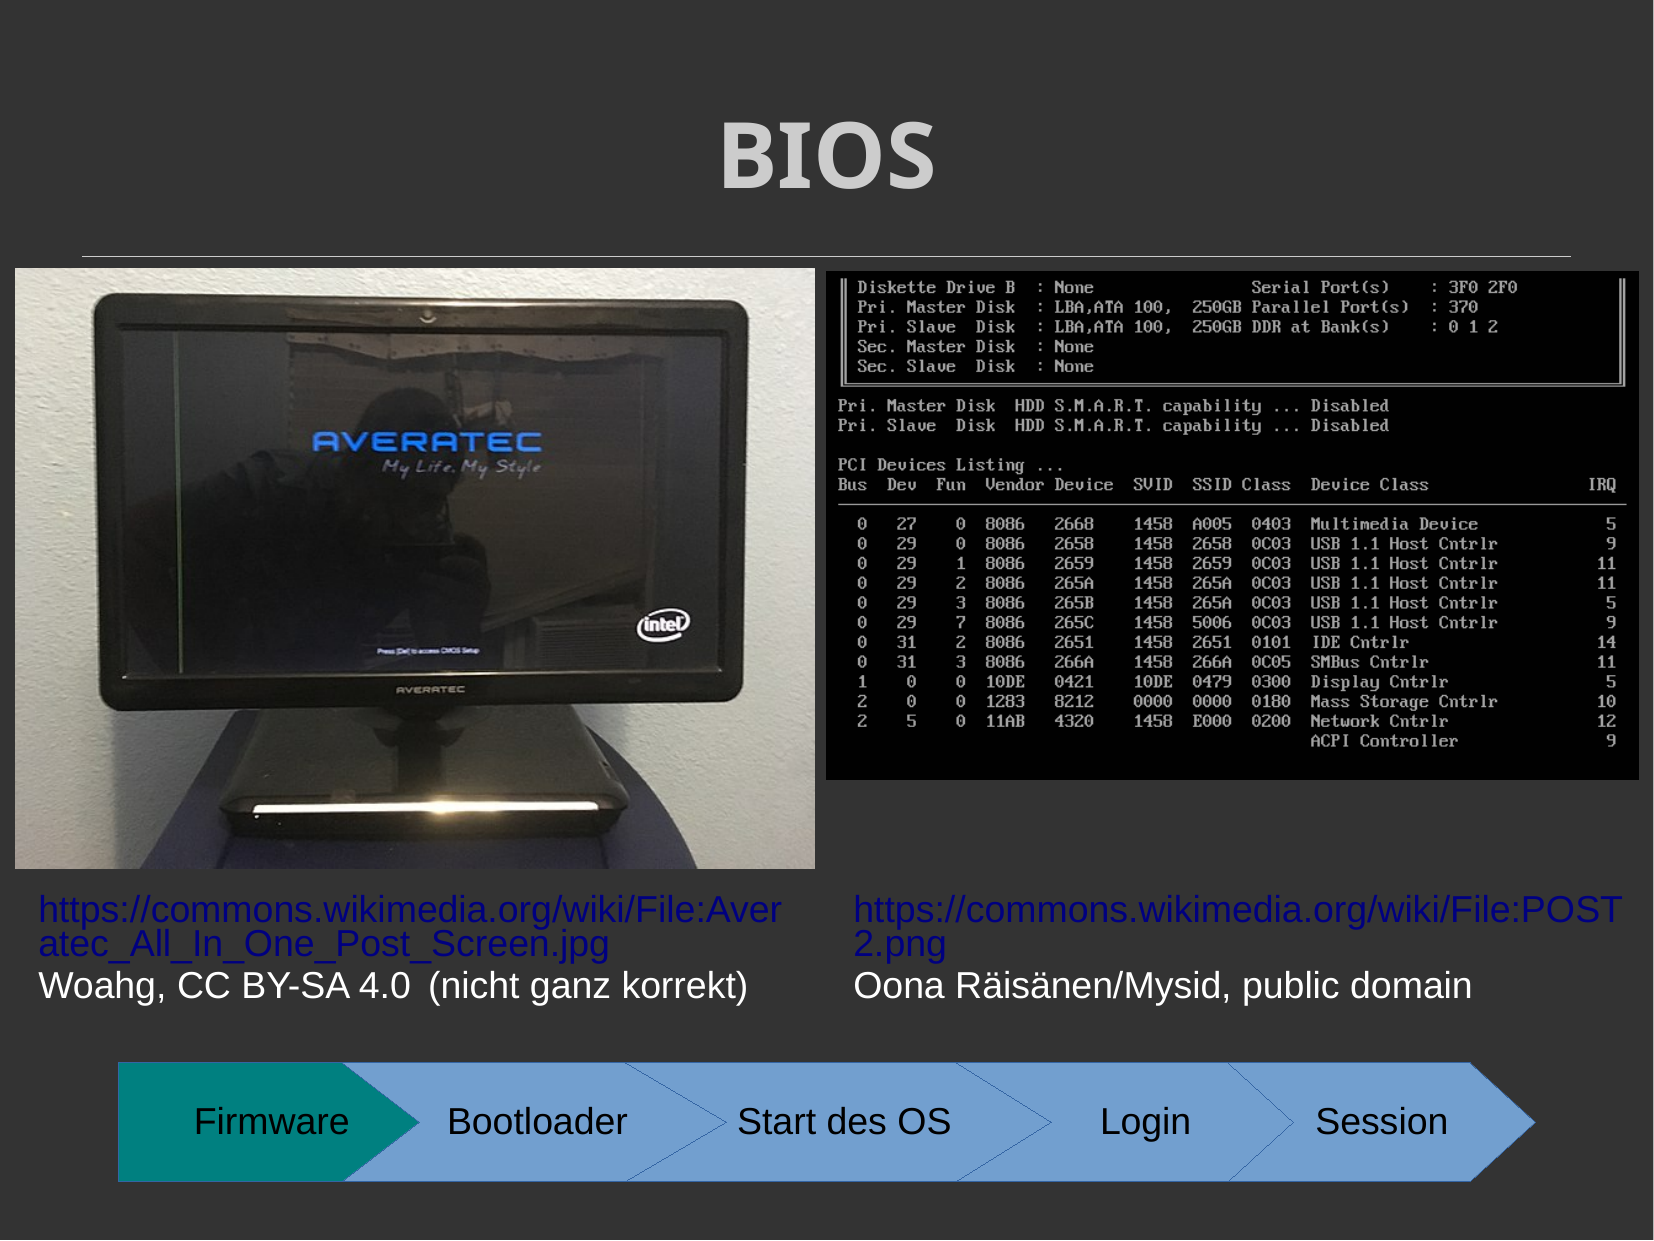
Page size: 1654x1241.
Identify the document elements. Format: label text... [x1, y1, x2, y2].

text_box Start des OS [625, 1062, 1049, 1182]
text_box Firmware [118, 1062, 418, 1182]
title BIOS [82, 49, 1571, 257]
picture [826, 271, 1639, 780]
text_box https://commons.wikimedia.org/wiki/File:Averatec_All_In_One_Post_Screen.jpg Woahg, CC BY-SA 4.0 [23, 881, 815, 981]
picture [15, 268, 815, 869]
text_box (nicht ganz korrekt) [413, 956, 839, 1014]
text_box Login [956, 1062, 1292, 1182]
text_box https://commons.wikimedia.org/wiki/File:POST2.png Oona Räisänen/Mysid, public domain [838, 881, 1642, 980]
text_box Bootloader [342, 1062, 724, 1182]
text_box Session [1228, 1062, 1536, 1182]
